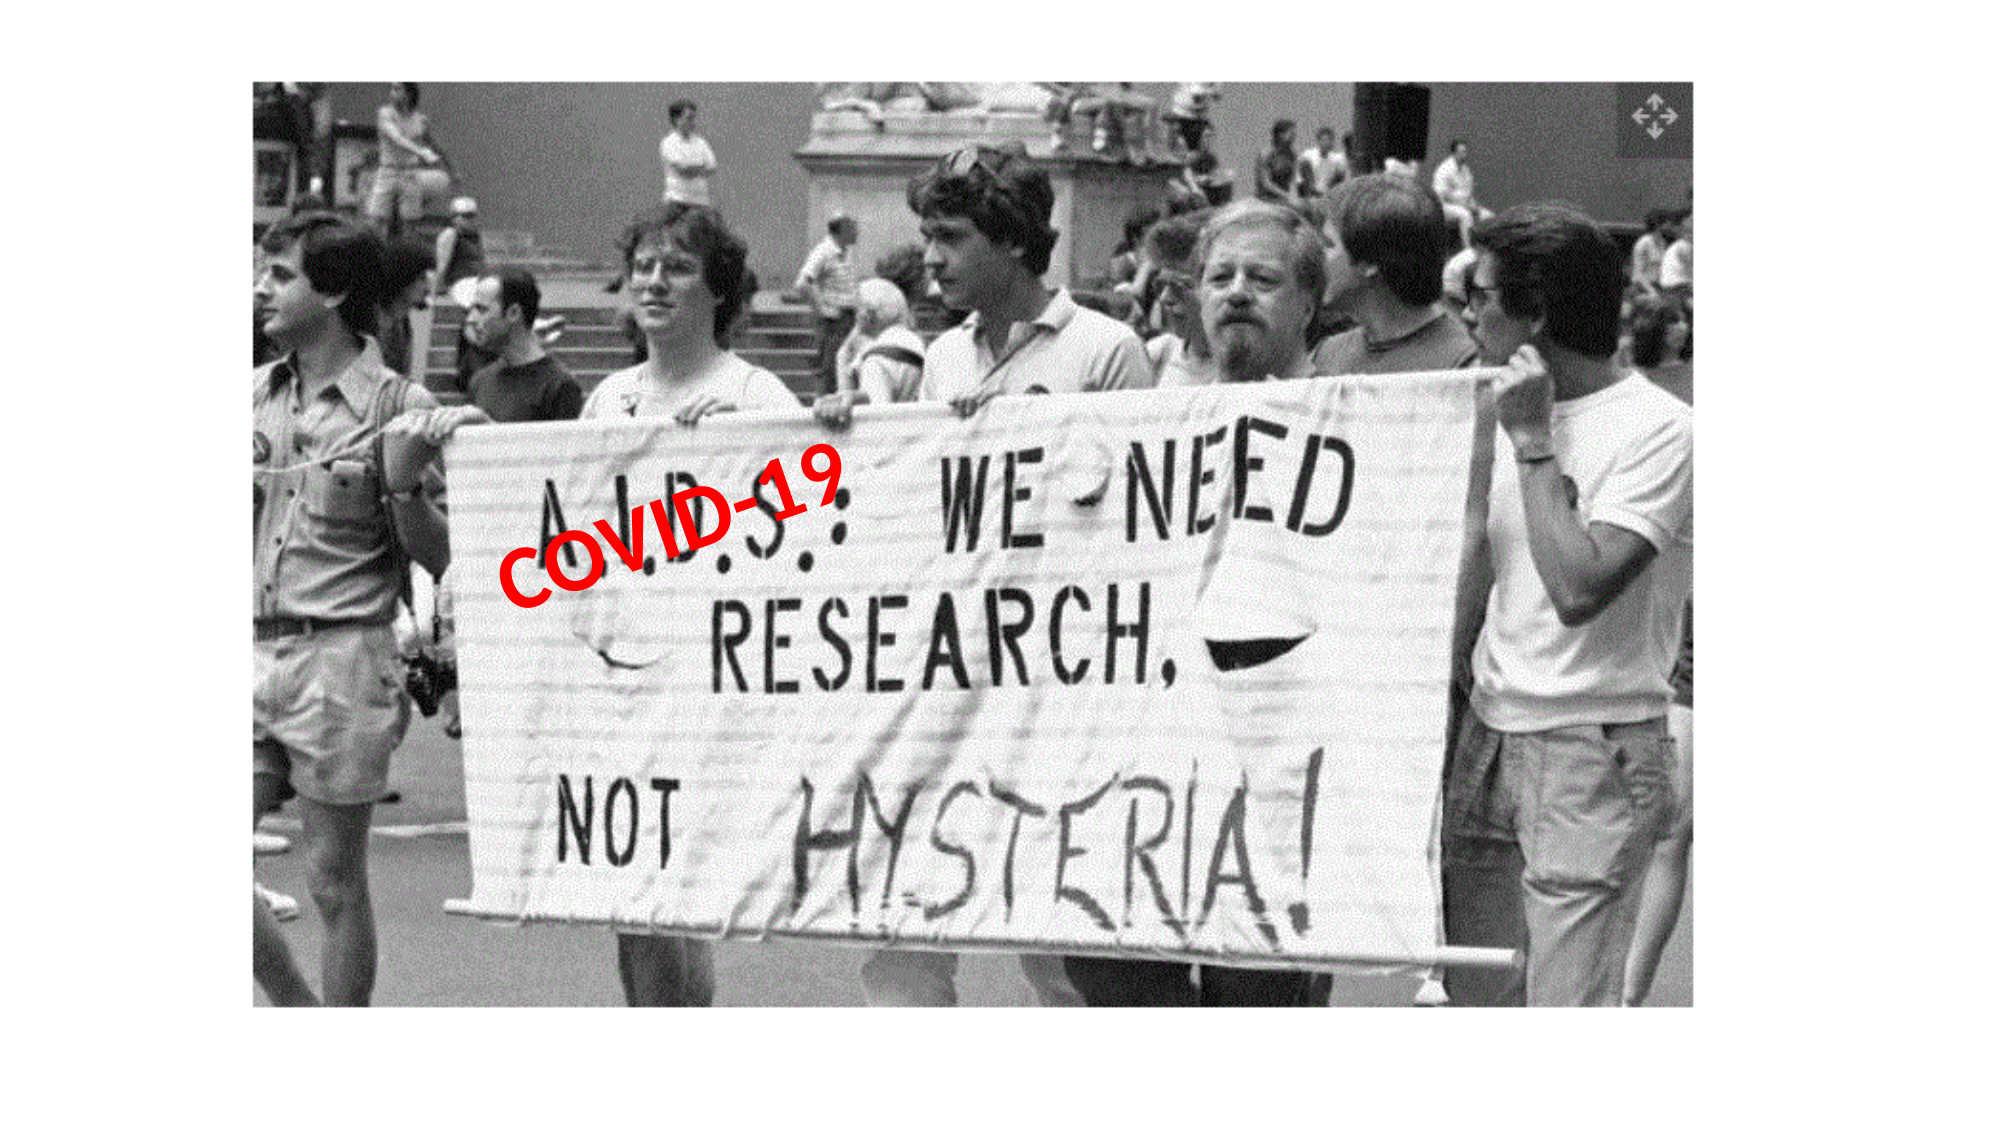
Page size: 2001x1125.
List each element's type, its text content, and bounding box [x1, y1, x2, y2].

text_box COVID-19 [463, 395, 879, 645]
picture [242, 69, 1707, 1023]
